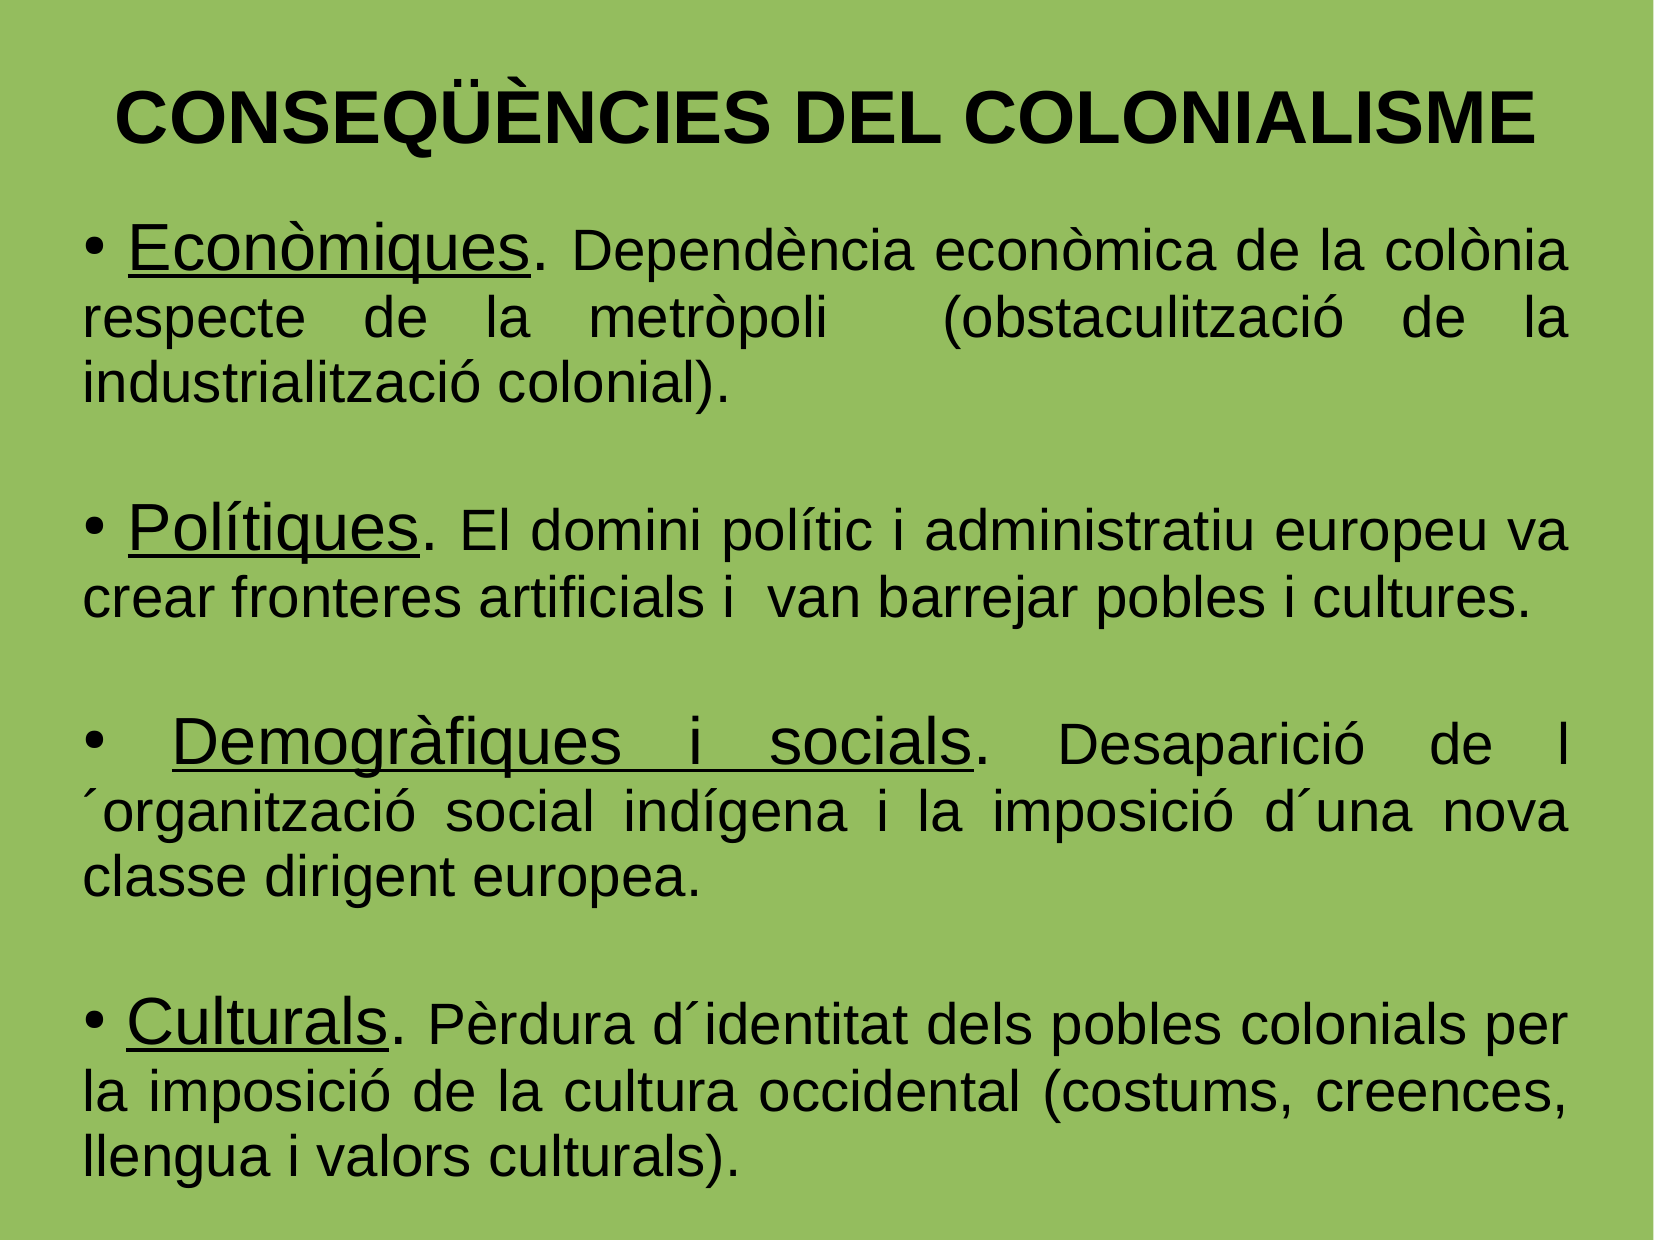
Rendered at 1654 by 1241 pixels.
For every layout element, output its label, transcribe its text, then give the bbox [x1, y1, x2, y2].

title CONSEQÜÈNCIES DEL COLONIALISME [82, 21, 1571, 210]
subtitle Econòmiques. Dependència econòmica de la colònia respecte de la metròpoli (obstaculització de la industrialització colonial). Polítiques. El domini polític i administratiu europeu va crear fronteres artificials i van barrejar pobles i cultures. Demogràfiques i socials. Desaparició de l´organització social indígena i la imposició d´una nova classe dirigent europea. Culturals. Pèrdura d´identitat dels pobles colonials per la imposició de la cultura occidental (costums, creences, llengua i valors culturals). [82, 210, 1571, 1188]
